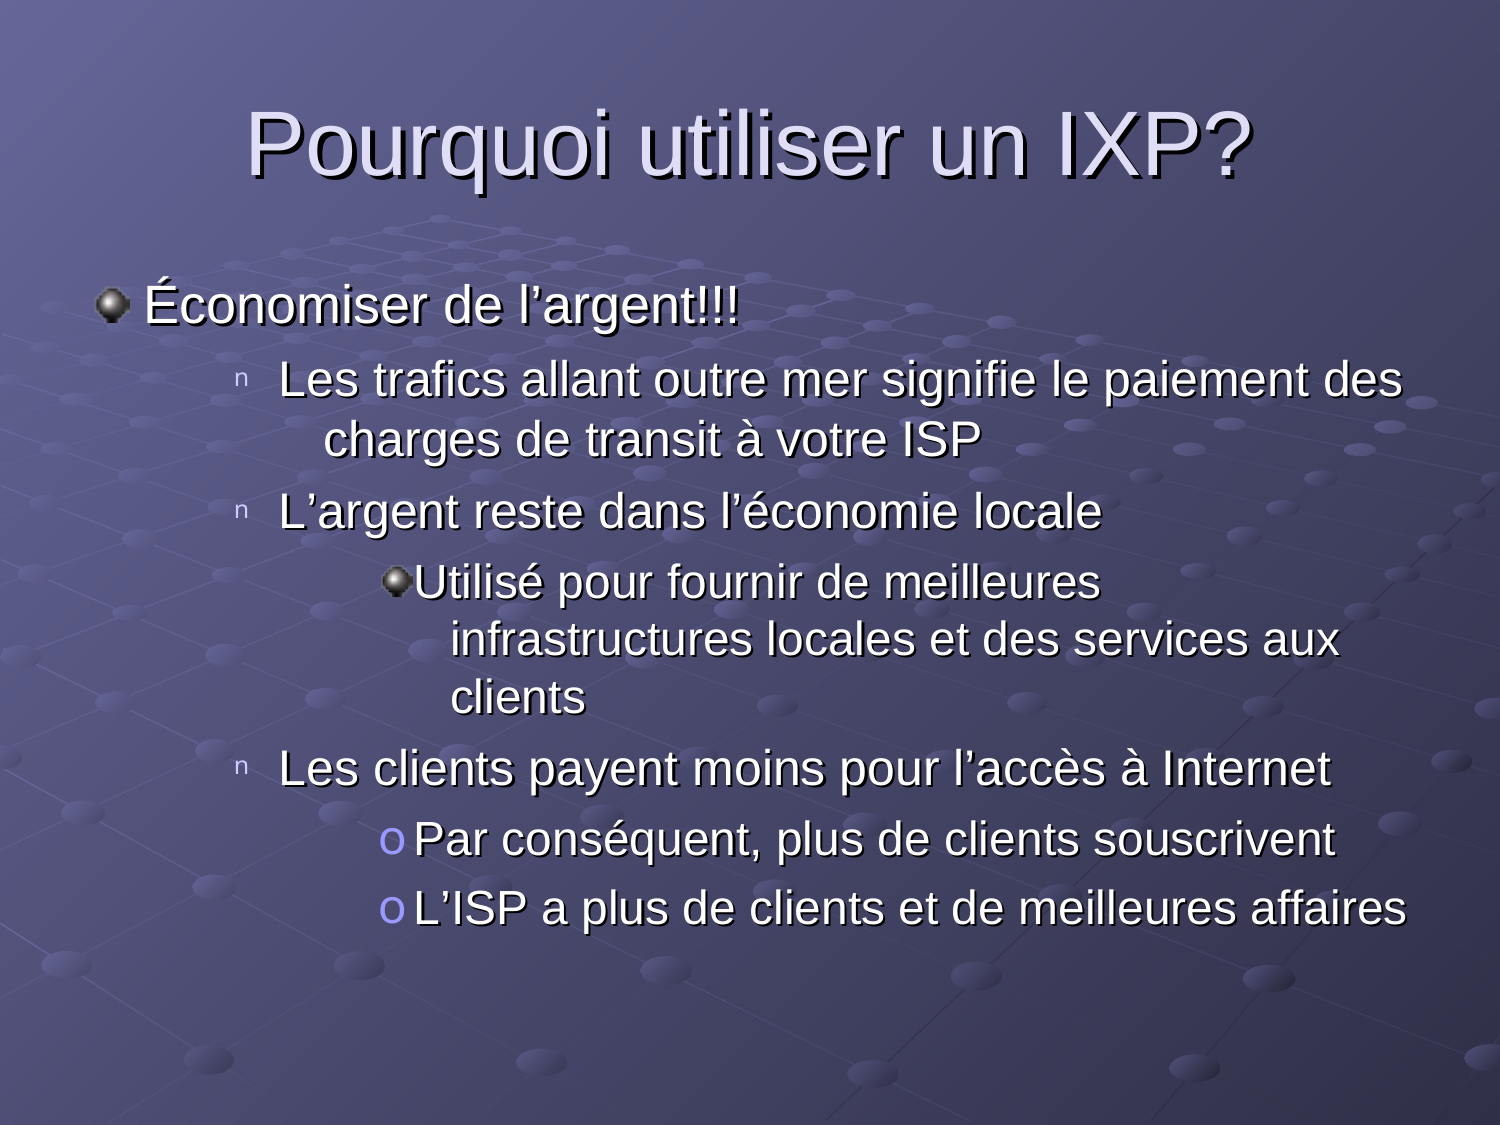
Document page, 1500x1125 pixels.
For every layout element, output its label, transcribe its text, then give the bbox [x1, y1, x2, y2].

list Économiser de l’argent!!! Les trafics allant outre mer signifie le paiement des charges de transit à votre ISP L’argent reste dans l’économie locale Utilisé pour fournir de meilleures infrastructures locales et des services aux clients Les clients payent moins pour l’accès à Internet Par conséquent, plus de clients souscrivent L’ISP a plus de clients et de meilleures affaires [75, 262, 1426, 1007]
title Pourquoi utiliser un IXP? [75, 45, 1426, 233]
